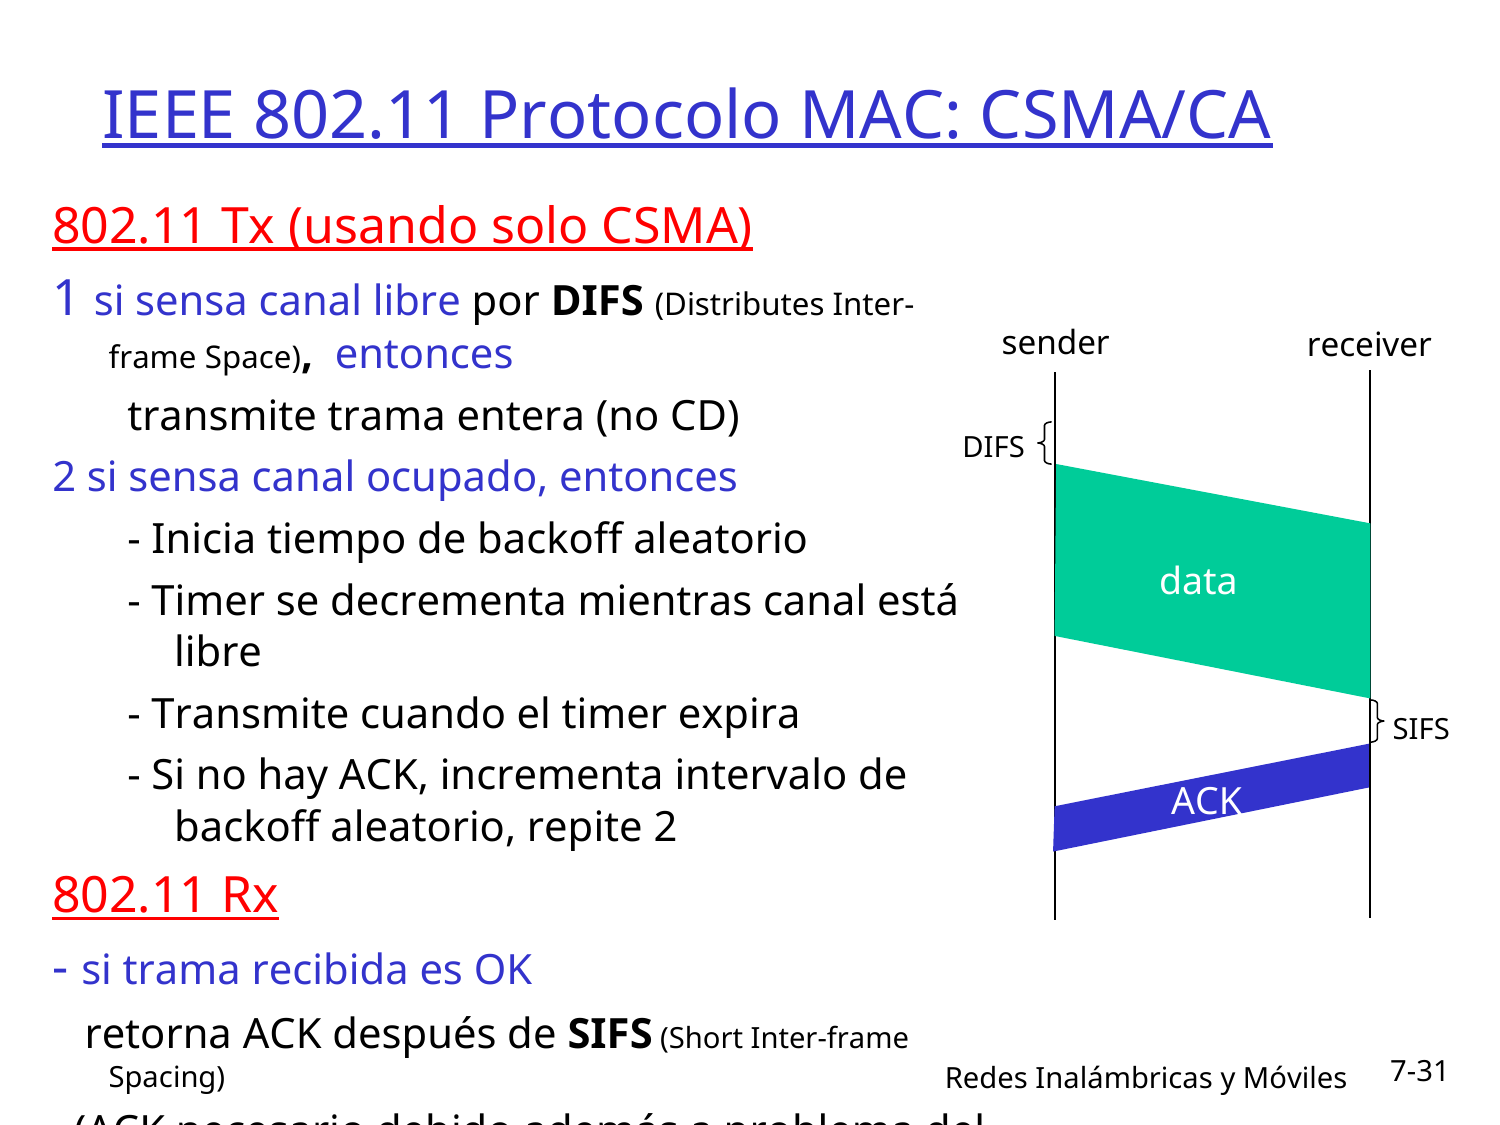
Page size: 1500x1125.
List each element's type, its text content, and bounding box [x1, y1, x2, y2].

text_box [1053, 786, 1160, 852]
text_box data [1144, 548, 1253, 610]
list 802.11 Tx (usando solo CSMA) 1 si sensa canal libre por DIFS (Distributes Inter-frame Space), entonces transmite trama entera (no CD) 2 si sensa canal ocupado, entonces - Inicia tiempo de backoff aleatorio - Timer se decrementa mientras canal está libre - Transmite cuando el timer expira - Si no hay ACK, incrementa intervalo de backoff aleatorio, repite 2 802.11 Rx - si trama recibida es OK retorna ACK después de SIFS (Short Inter-frame Spacing) (ACK necesario debido además a problema del terminal oculto). [37, 186, 1003, 1082]
text_box SIFS [1377, 702, 1465, 753]
text_box ACK [1156, 769, 1258, 830]
text_box DIFS [947, 421, 1040, 472]
text_box receiver [1292, 315, 1447, 371]
title IEEE 802.11 Protocolo MAC: CSMA/CA [87, 37, 1426, 188]
text_box sender [986, 313, 1125, 370]
text_box [1241, 743, 1369, 810]
